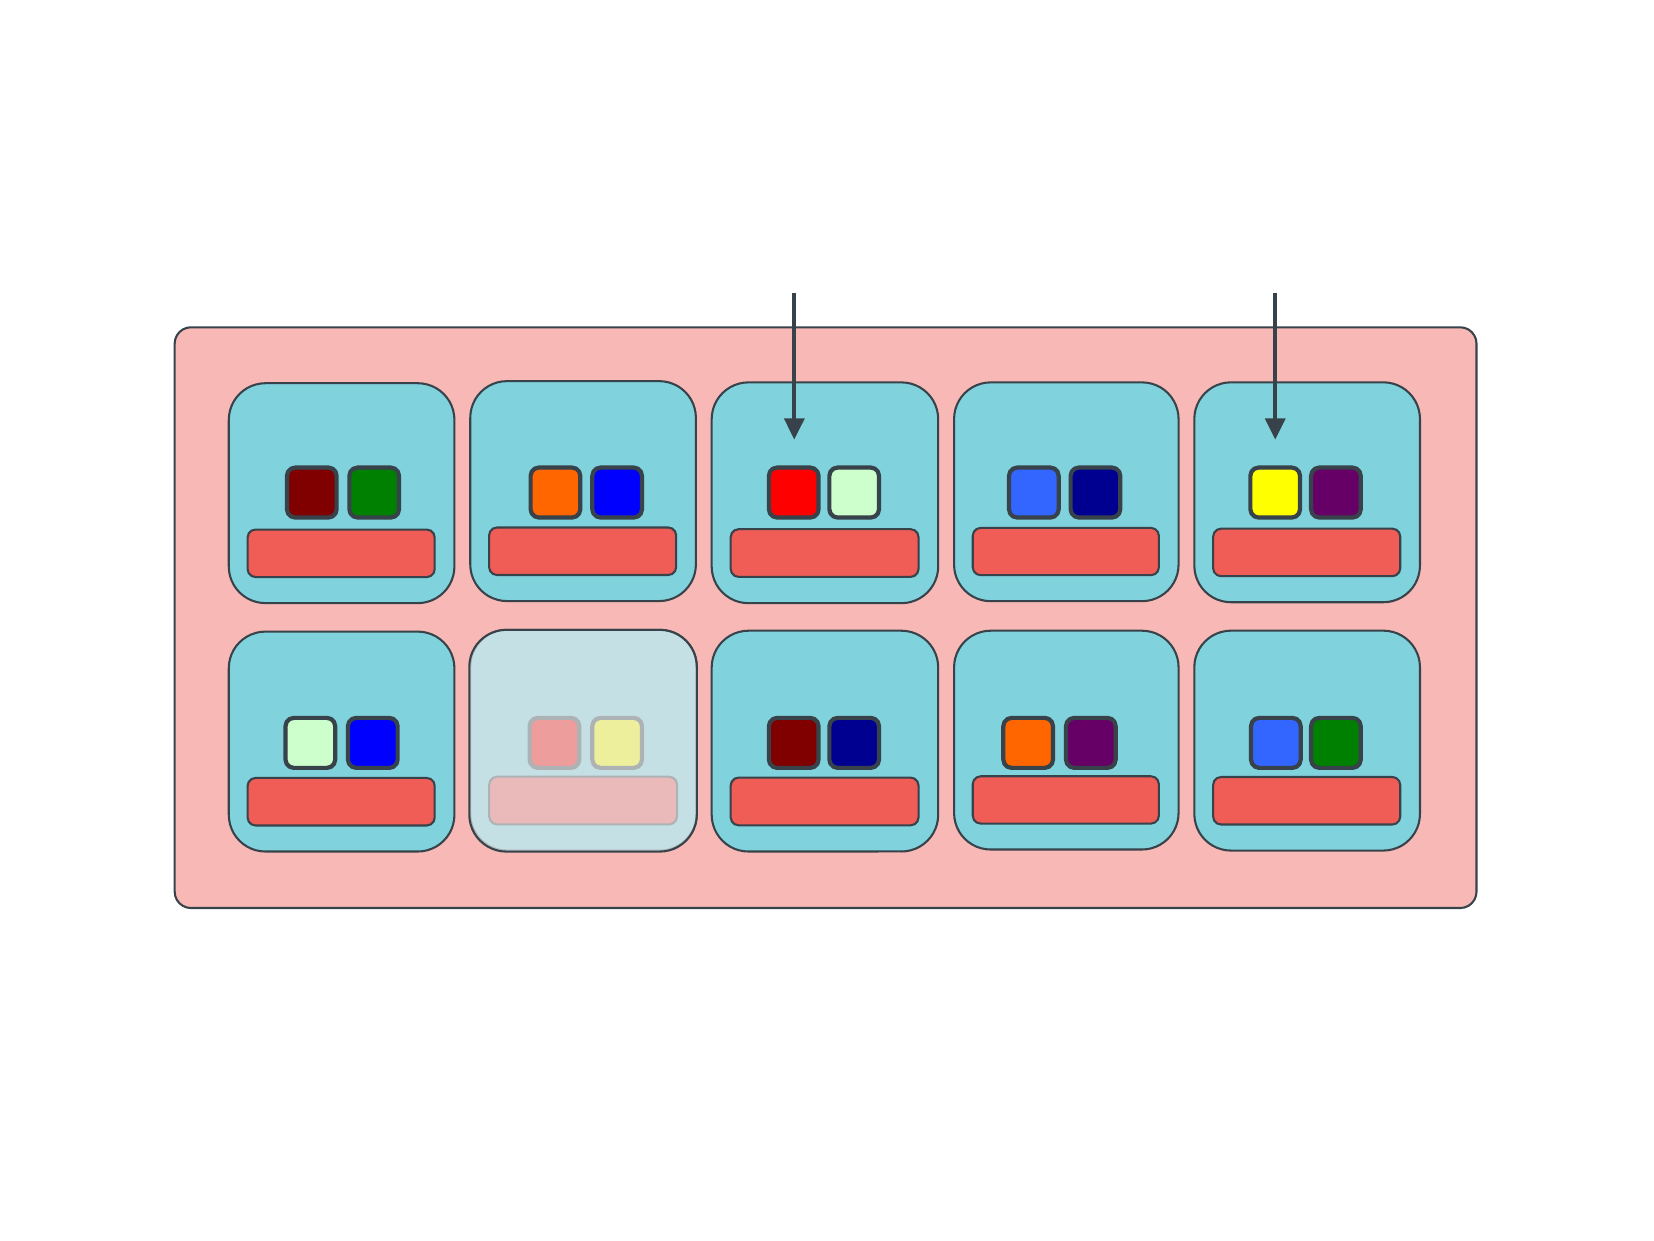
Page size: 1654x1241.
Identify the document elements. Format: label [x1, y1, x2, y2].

text_box [174, 327, 1477, 909]
